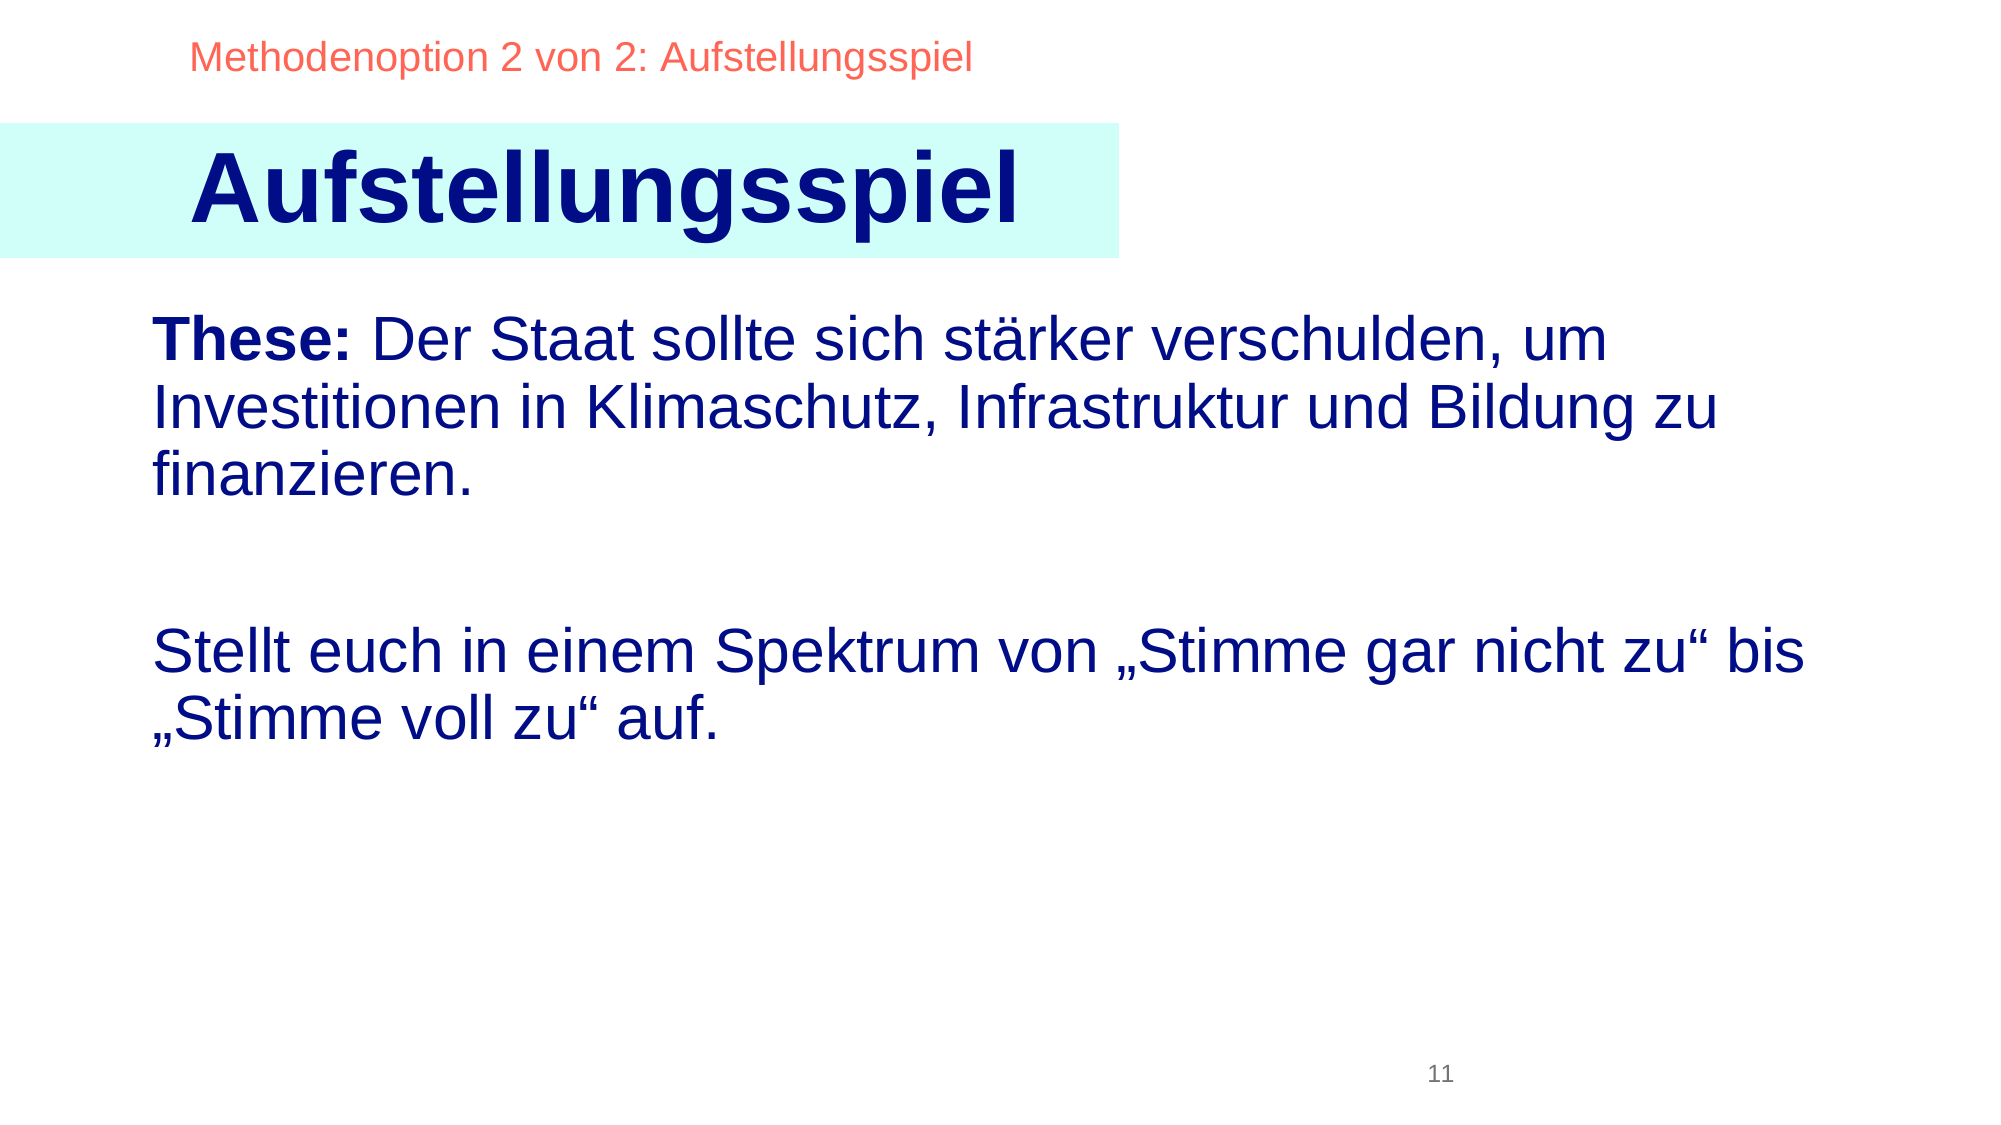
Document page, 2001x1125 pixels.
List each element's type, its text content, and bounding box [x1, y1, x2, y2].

list Methodenoption 2 von 2: Aufstellungsspiel [137, 27, 1119, 107]
list These: Der Staat sollte sich stärker verschulden, um Investitionen in Klimaschutz, Infrastruktur und Bildung zu finanzieren. Stellt euch in einem Spektrum von „Stimme gar nicht zu“ bis „Stimme voll zu“ auf. [137, 299, 1863, 1014]
list Aufstellungsspiel [137, 129, 1093, 258]
